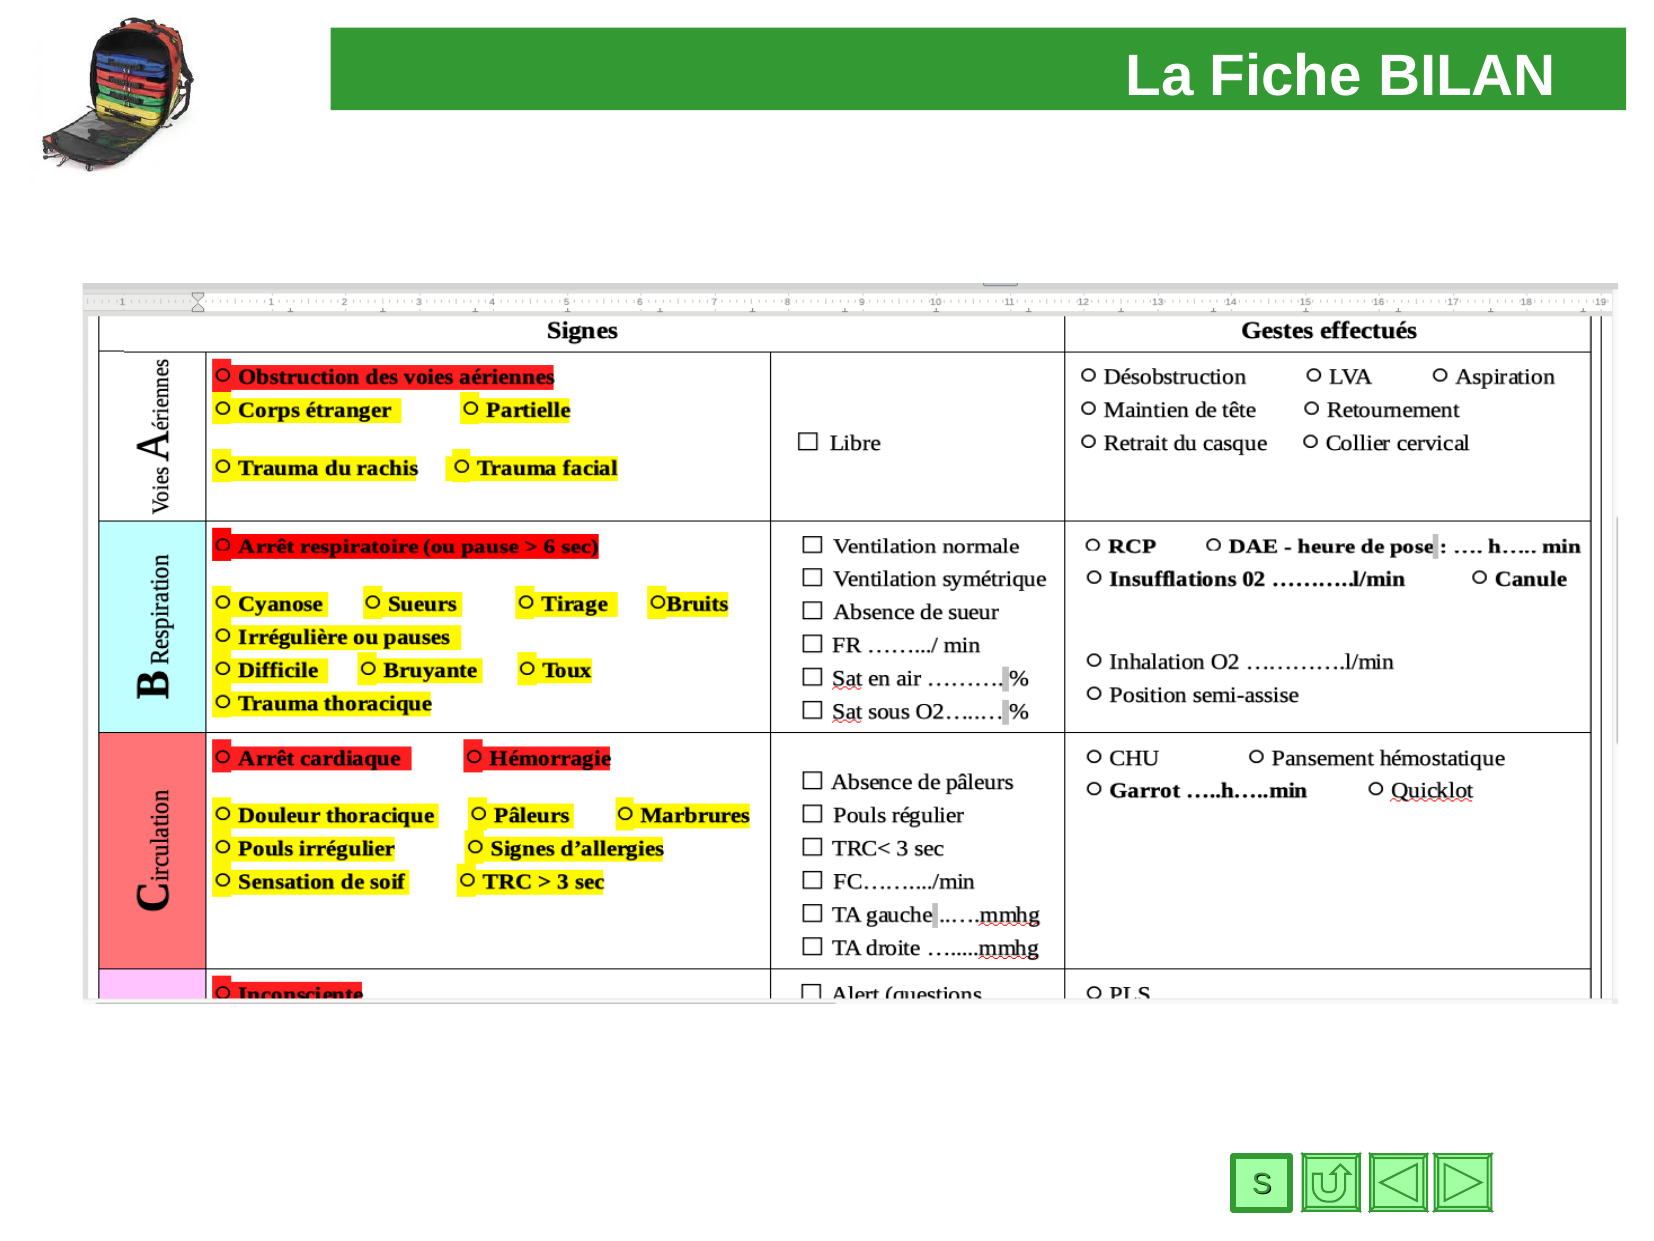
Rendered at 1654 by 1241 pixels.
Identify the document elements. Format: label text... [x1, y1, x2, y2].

picture [29, 5, 201, 183]
picture [82, 283, 1619, 1004]
text_box La Fiche BILAN [968, 35, 1571, 116]
